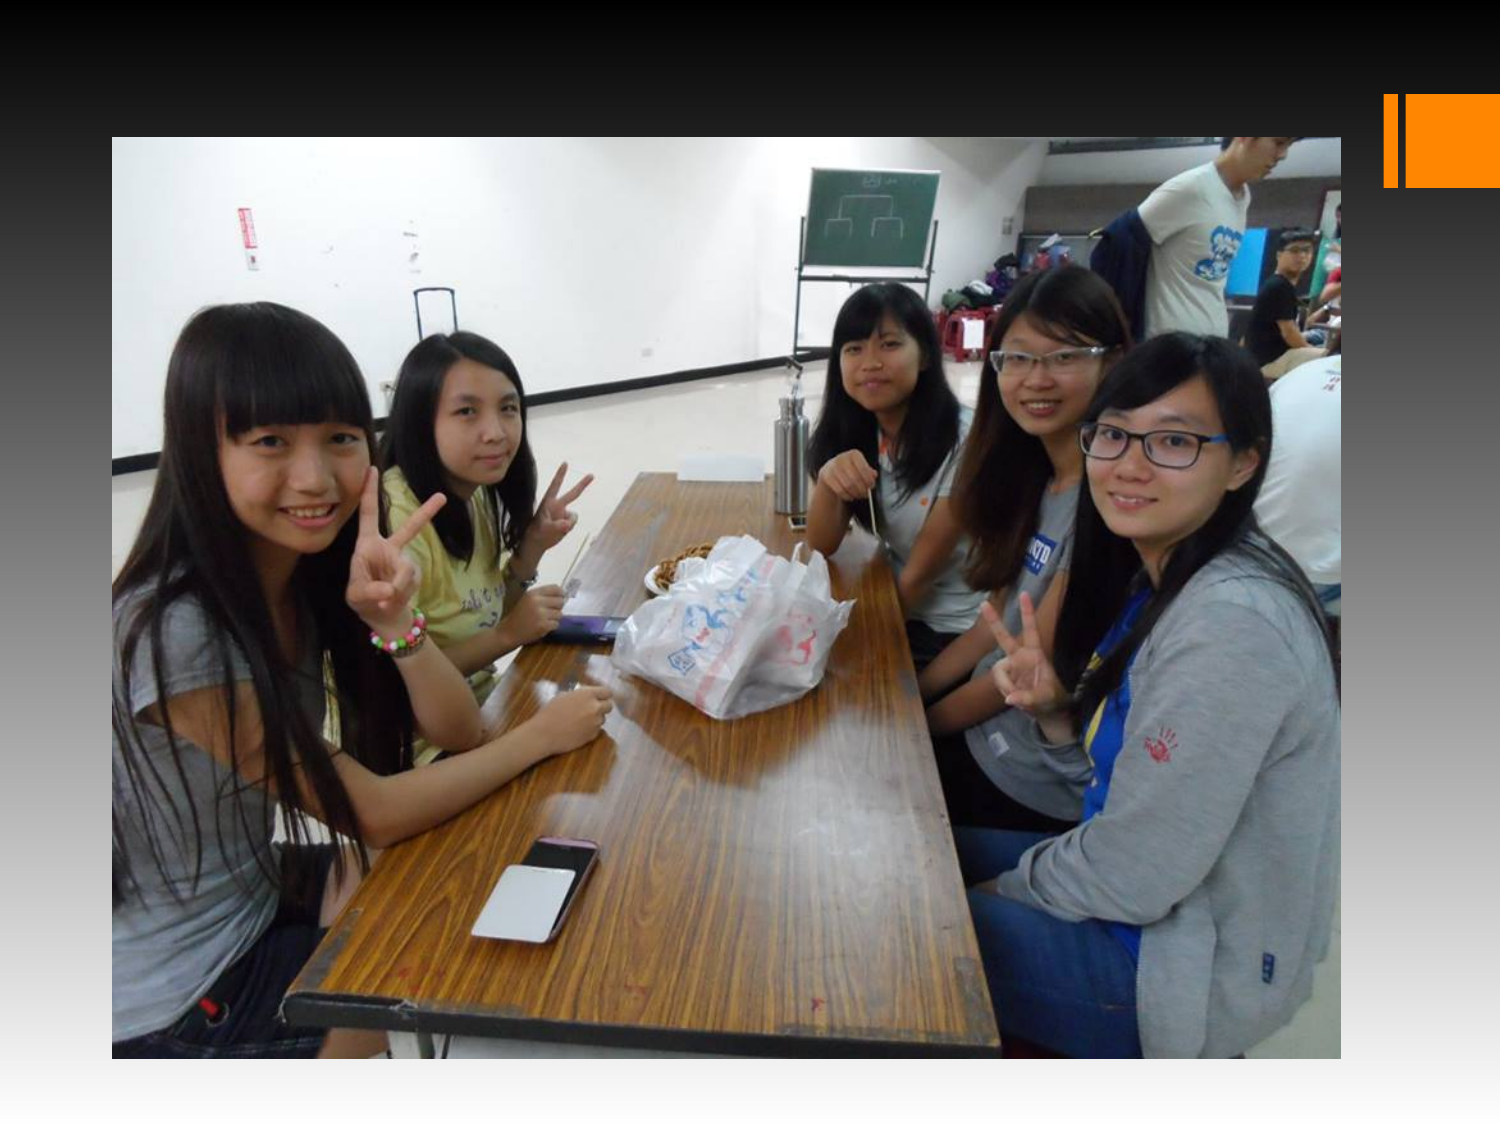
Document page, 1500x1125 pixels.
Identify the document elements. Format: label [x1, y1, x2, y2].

picture [112, 137, 1341, 1059]
